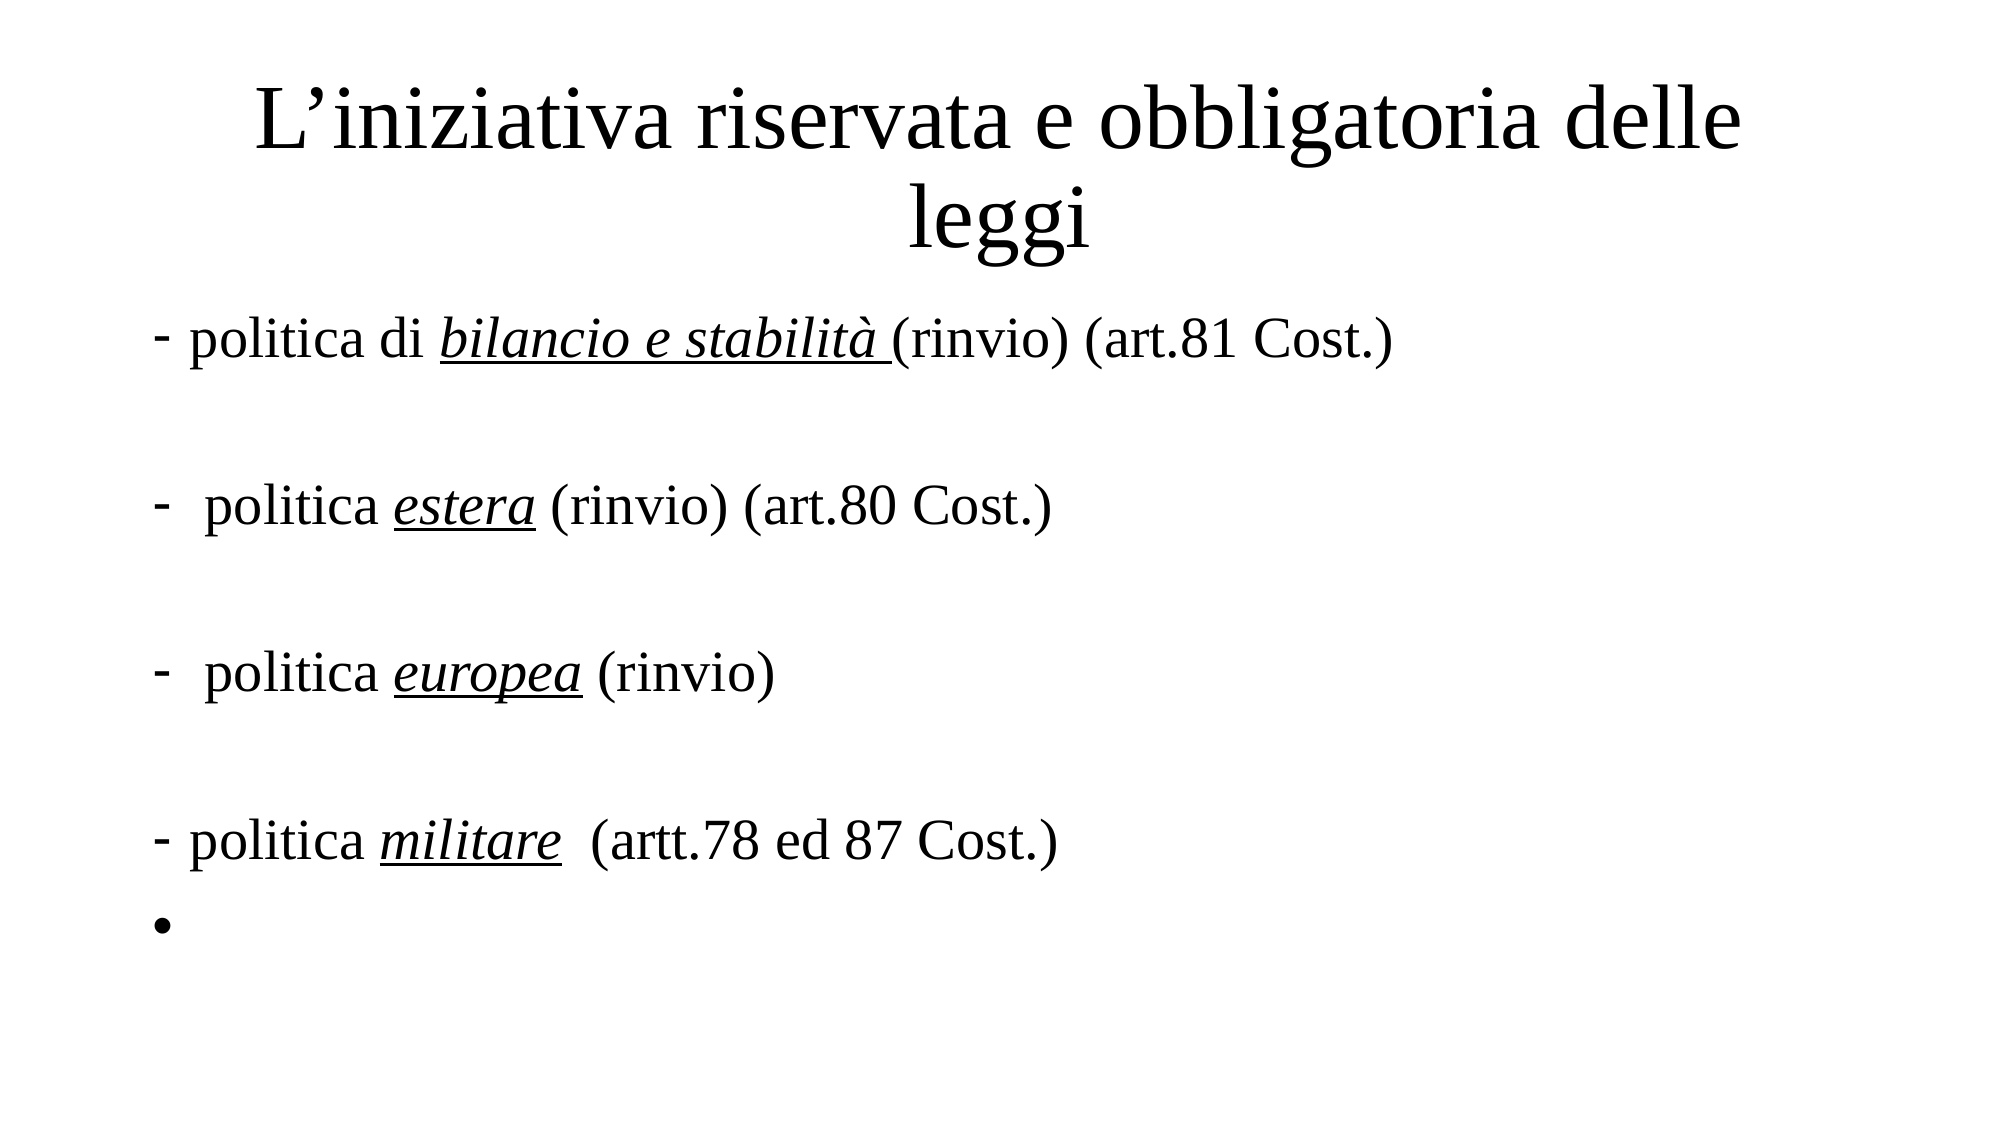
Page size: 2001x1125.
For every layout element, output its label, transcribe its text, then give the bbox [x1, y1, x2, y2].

title L’iniziativa riservata e obbligatoria delle leggi [137, 59, 1863, 278]
list politica di bilancio e stabilità (rinvio) (art.81 Cost.) politica estera (rinvio) (art.80 Cost.) politica europea (rinvio) politica militare (artt.78 ed 87 Cost.) [137, 299, 1863, 1014]
